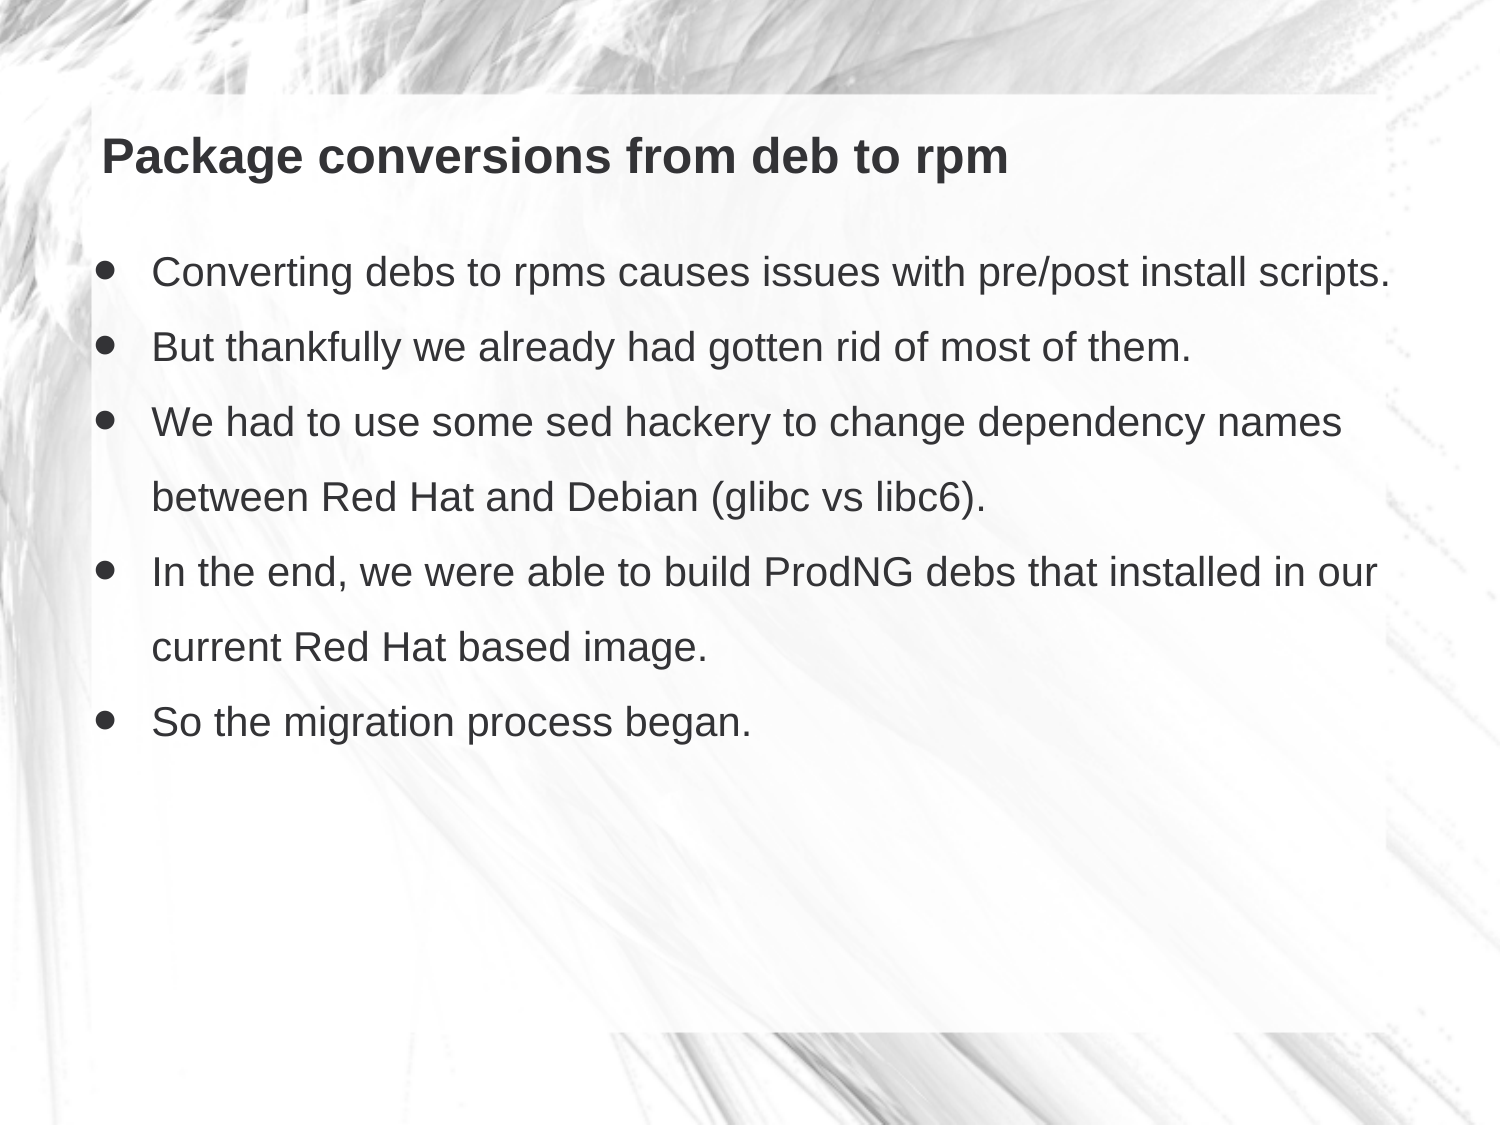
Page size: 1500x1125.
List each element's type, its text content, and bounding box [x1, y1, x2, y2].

picture [0, 0, 1500, 1125]
title Package conversions from deb to rpm [61, 108, 1412, 204]
list Converting debs to rpms causes issues with pre/post install scripts. But thankfully we already had gotten rid of most of them. We had to use some sed hackery to change dependency names between Red Hat and Debian (glibc vs libc6). In the end, we were able to build ProdNG debs that installed in our current Red Hat based image. So the migration process began. [61, 204, 1412, 1047]
